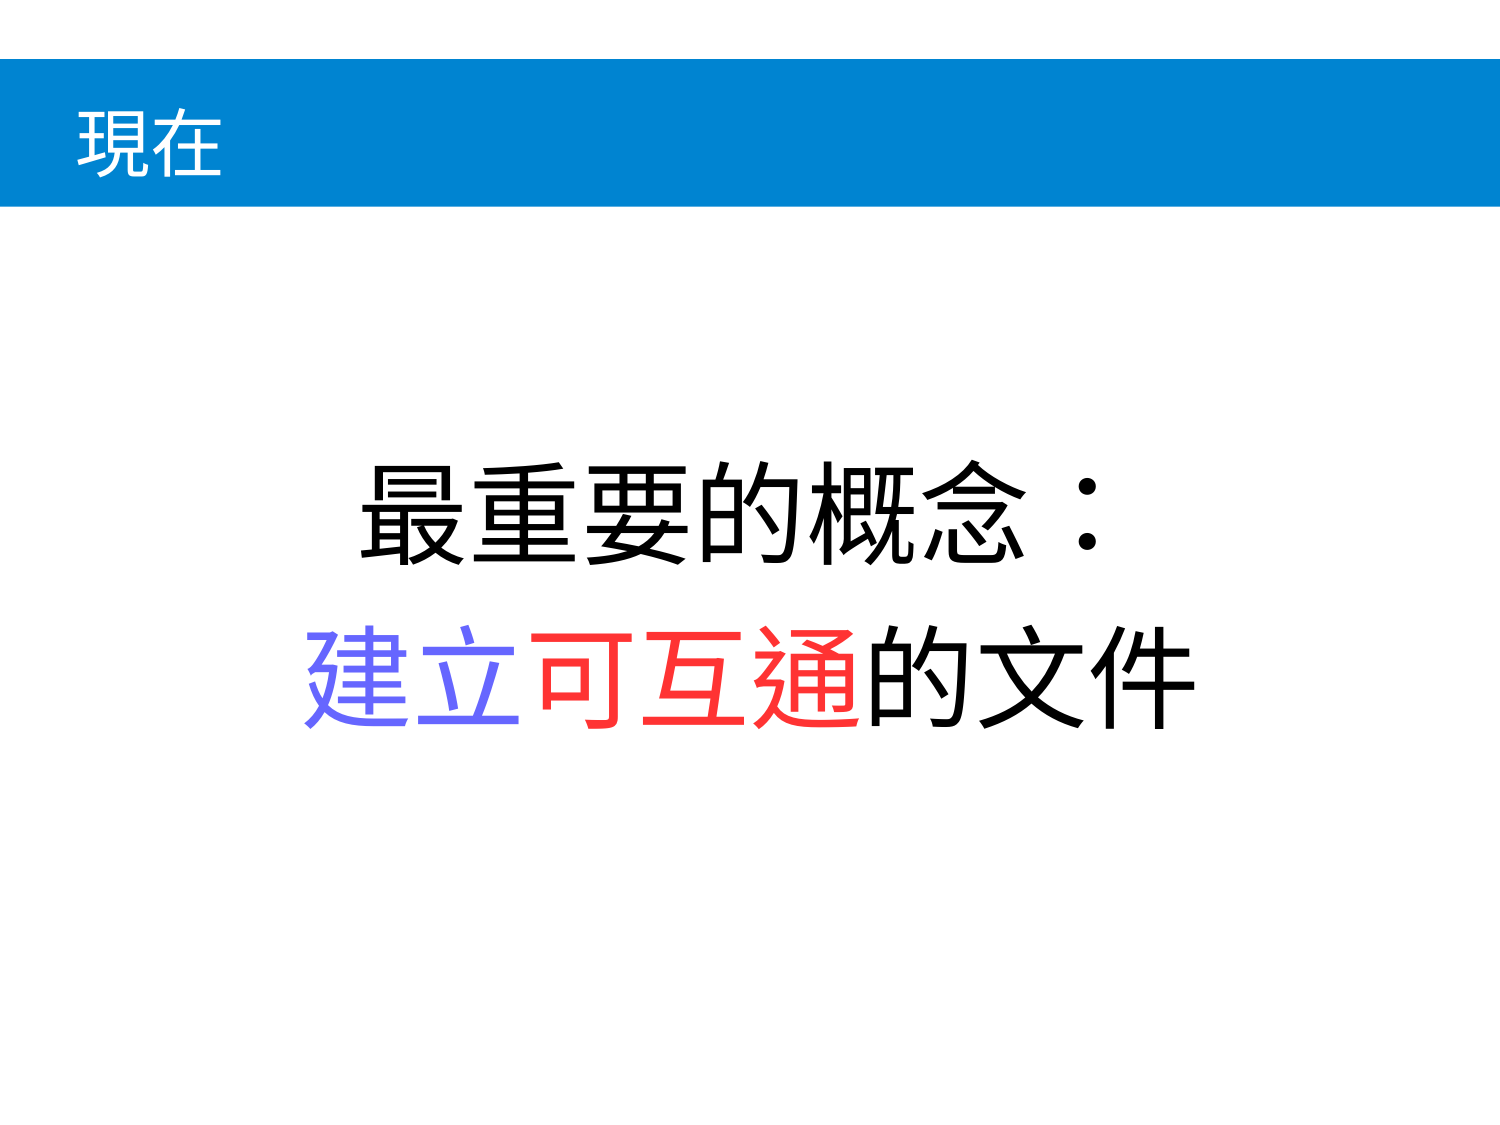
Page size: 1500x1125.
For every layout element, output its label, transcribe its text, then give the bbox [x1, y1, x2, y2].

title 現在 [75, 44, 1425, 233]
subtitle 最重要的概念： 建立可互通的文件 [75, 263, 1425, 916]
